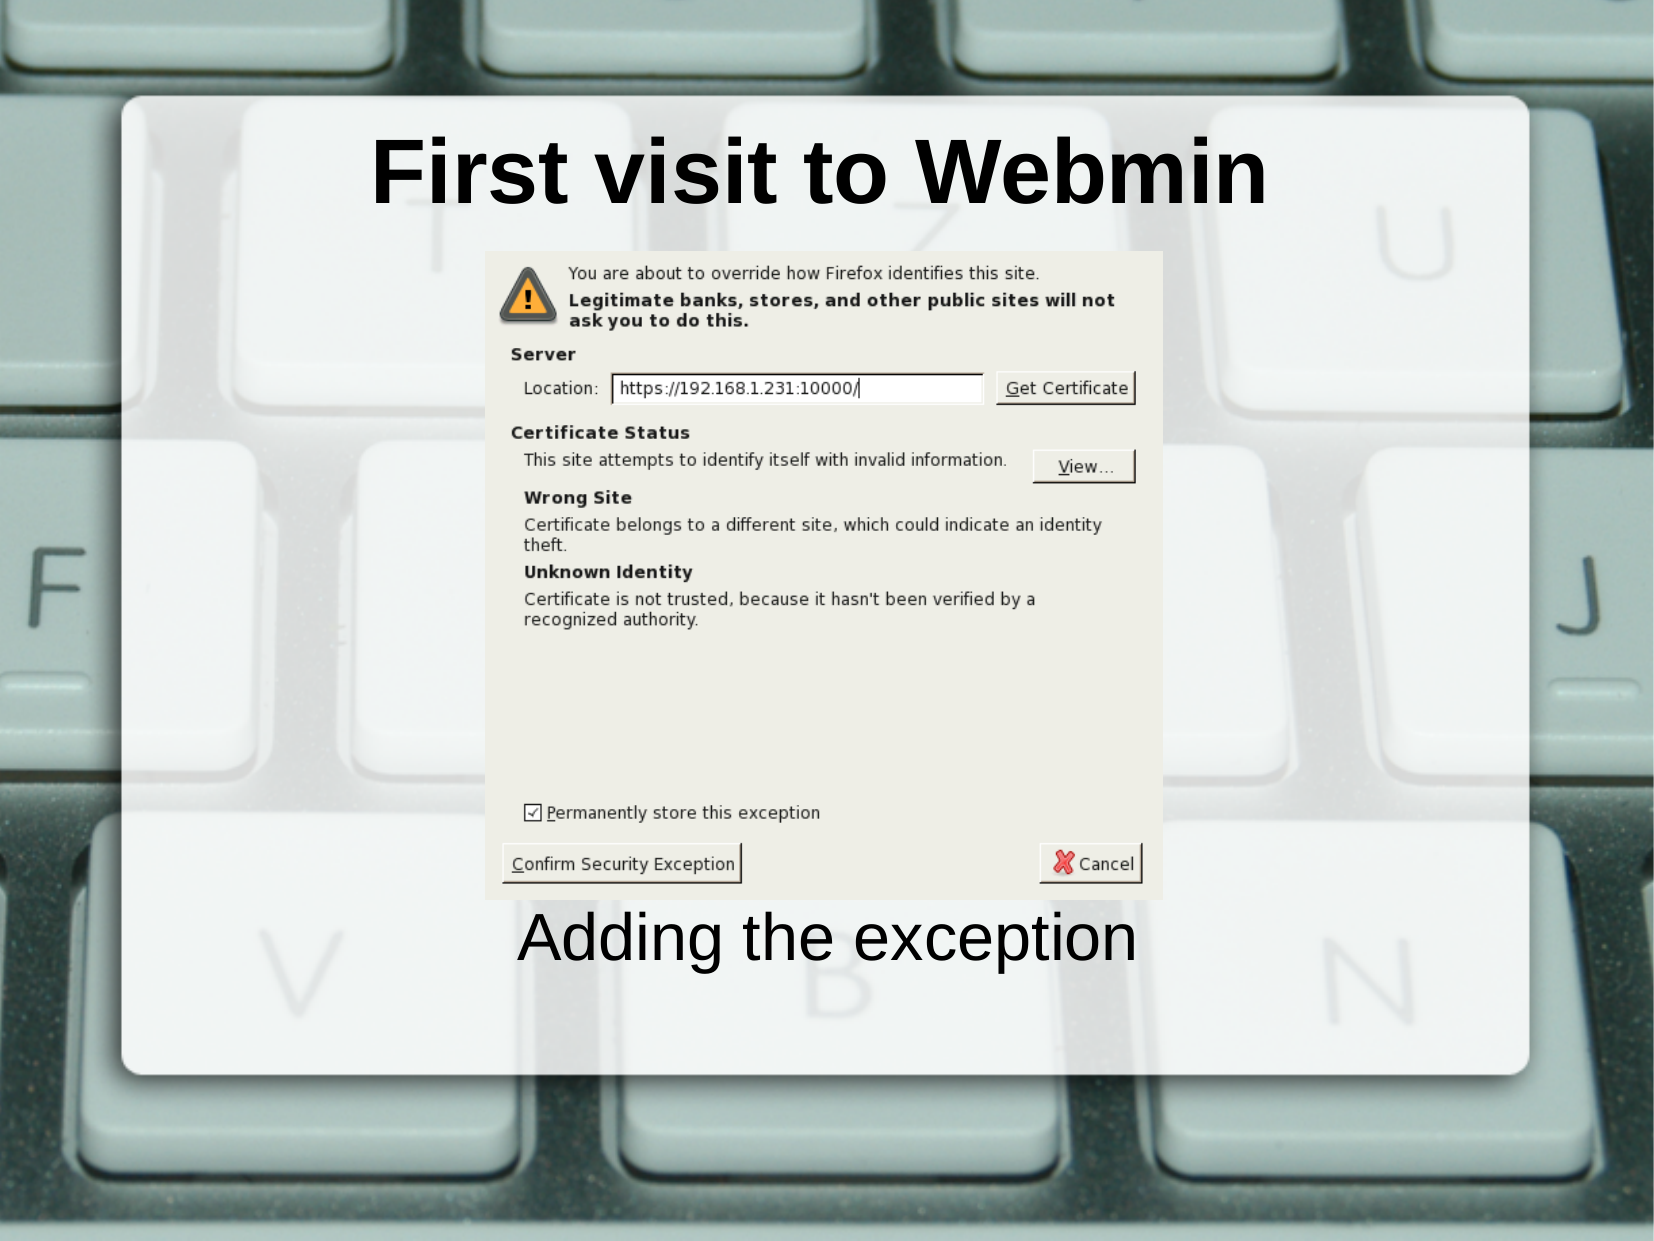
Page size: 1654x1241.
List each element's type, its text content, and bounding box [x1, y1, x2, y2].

list Adding the exception [150, 900, 1507, 1055]
title First visit to Webmin [135, 112, 1506, 231]
picture [0, 0, 1654, 1241]
